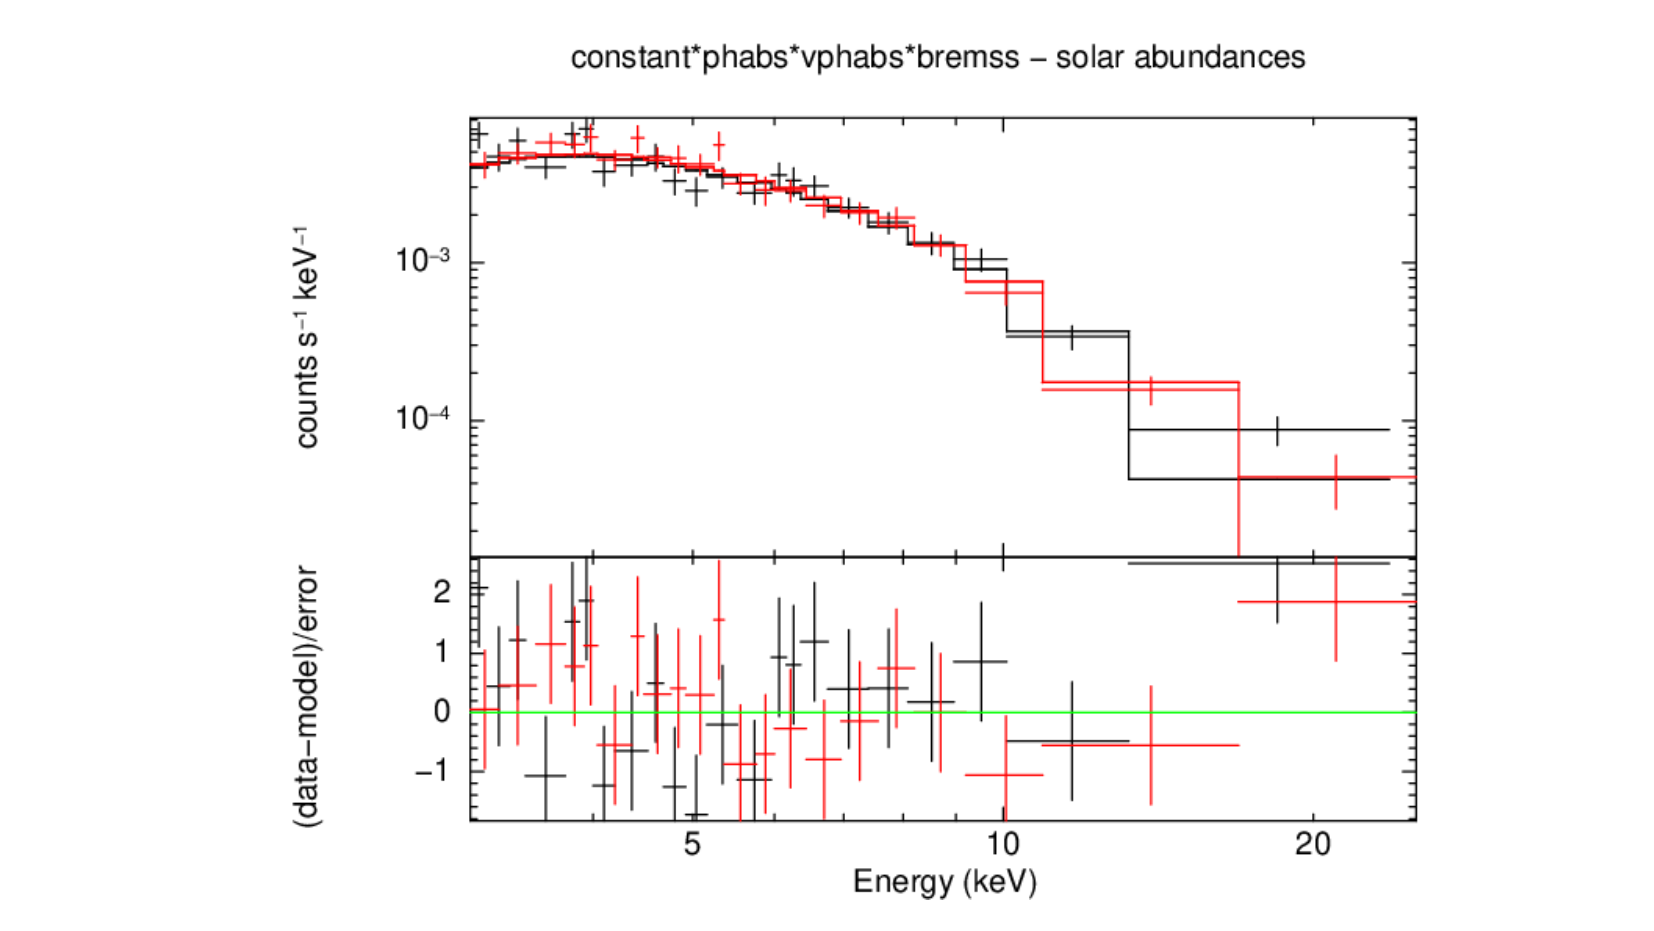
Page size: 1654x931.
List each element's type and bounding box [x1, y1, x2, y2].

picture [235, 30, 1419, 900]
